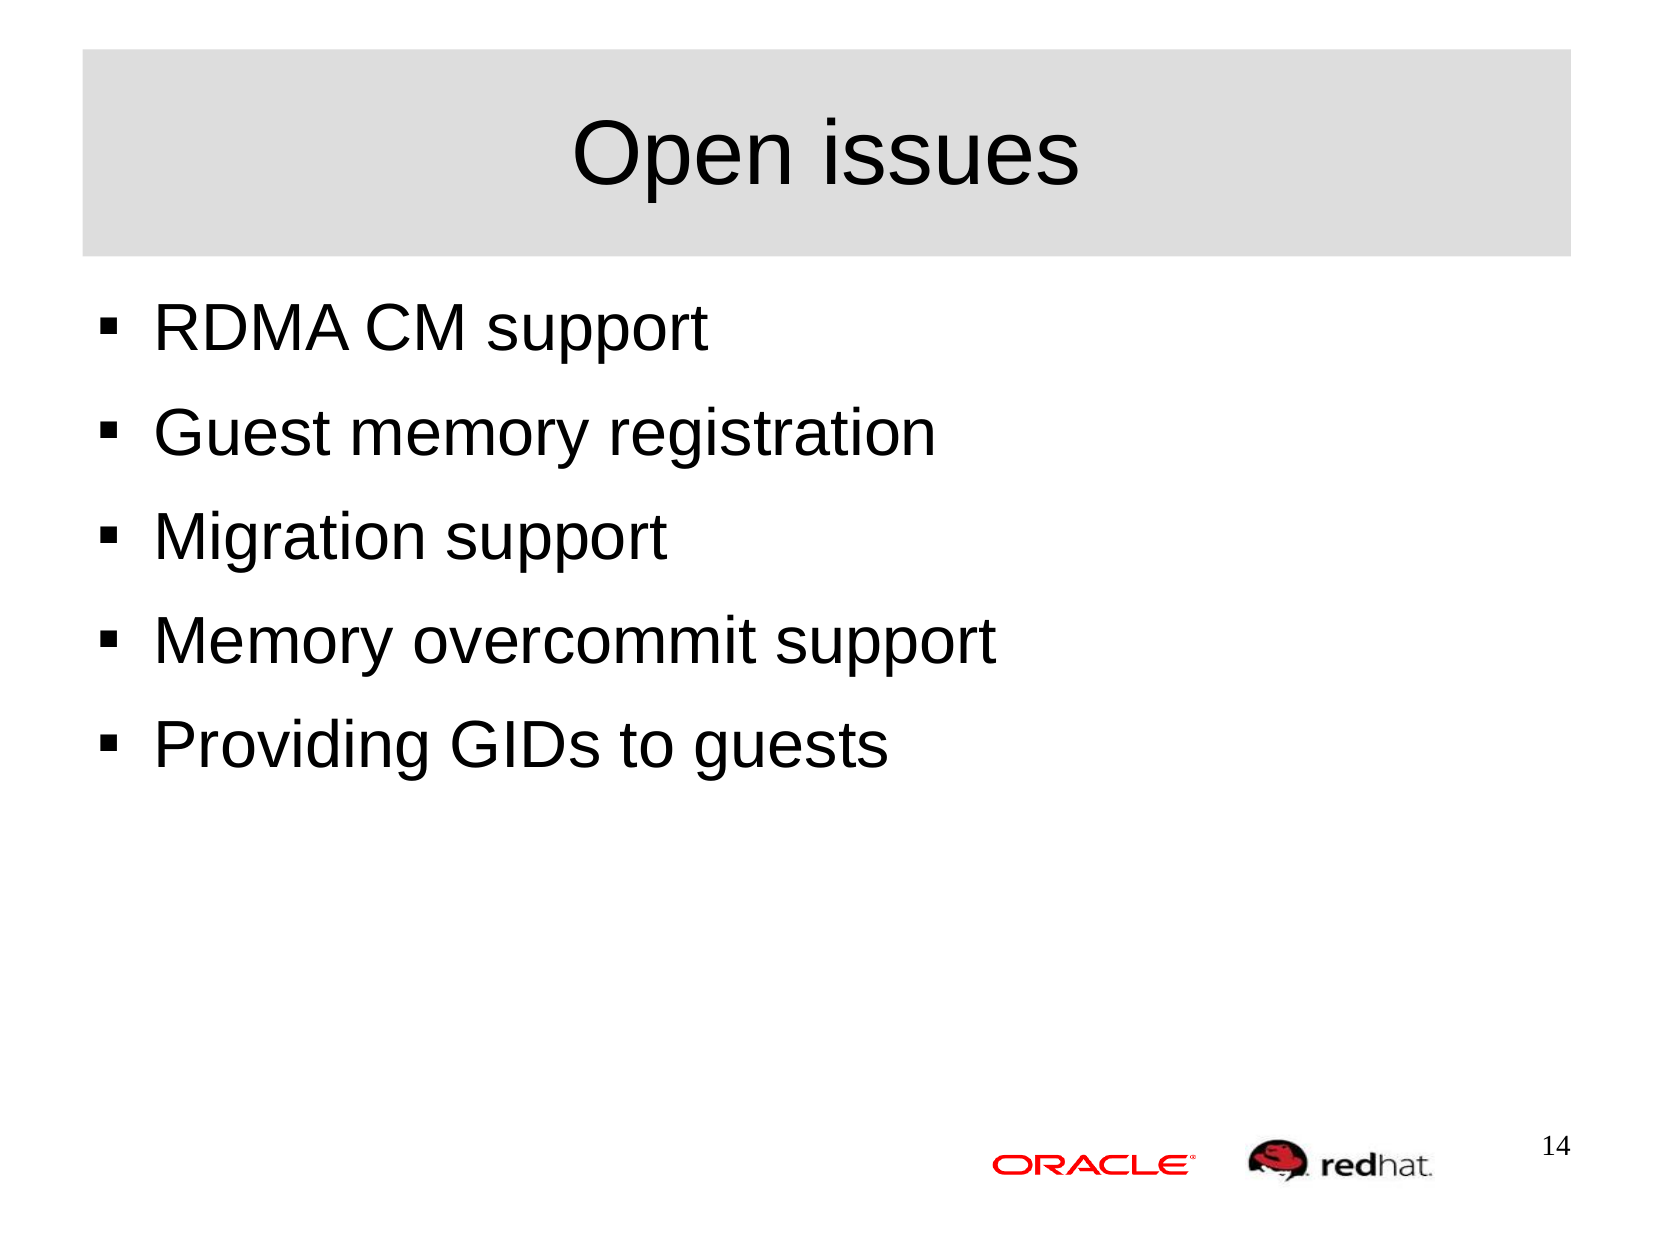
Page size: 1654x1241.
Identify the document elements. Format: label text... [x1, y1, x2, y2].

picture [1245, 1090, 1435, 1241]
list RDMA CM support Guest memory registration Migration support Memory overcommit support Providing GIDs to guests [82, 290, 1571, 1010]
picture [975, 1117, 1213, 1212]
title Open issues [82, 49, 1571, 257]
